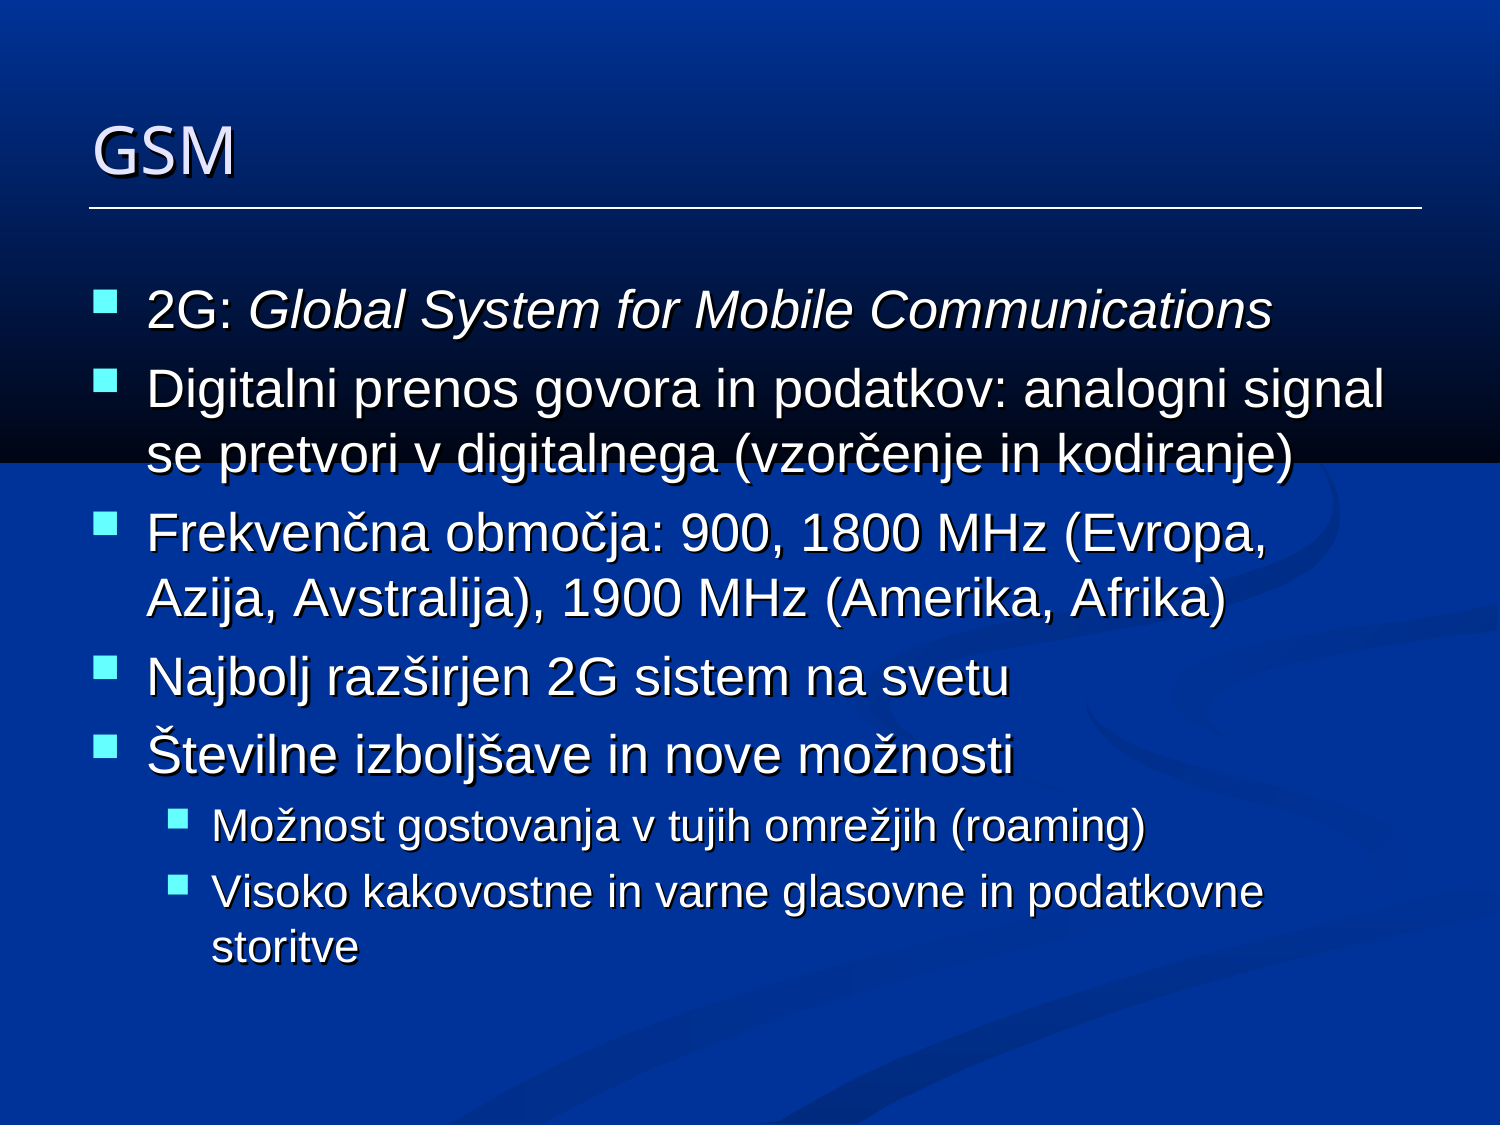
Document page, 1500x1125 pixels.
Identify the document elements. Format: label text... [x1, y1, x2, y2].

list 2G: Global System for Mobile Communications Digitalni prenos govora in podatkov: analogni signal se pretvori v digitalnega (vzorčenje in kodiranje) Frekvenčna območja: 900, 1800 MHz (Evropa, Azija, Avstralija), 1900 MHz (Amerika, Afrika) Najbolj razširjen 2G sistem na svetu Številne izboljšave in nove možnosti Možnost gostovanja v tujih omrežjih (roaming) Visoko kakovostne in varne glasovne in podatkovne storitve [75, 267, 1426, 1071]
text_box GSM [76, 54, 1352, 242]
